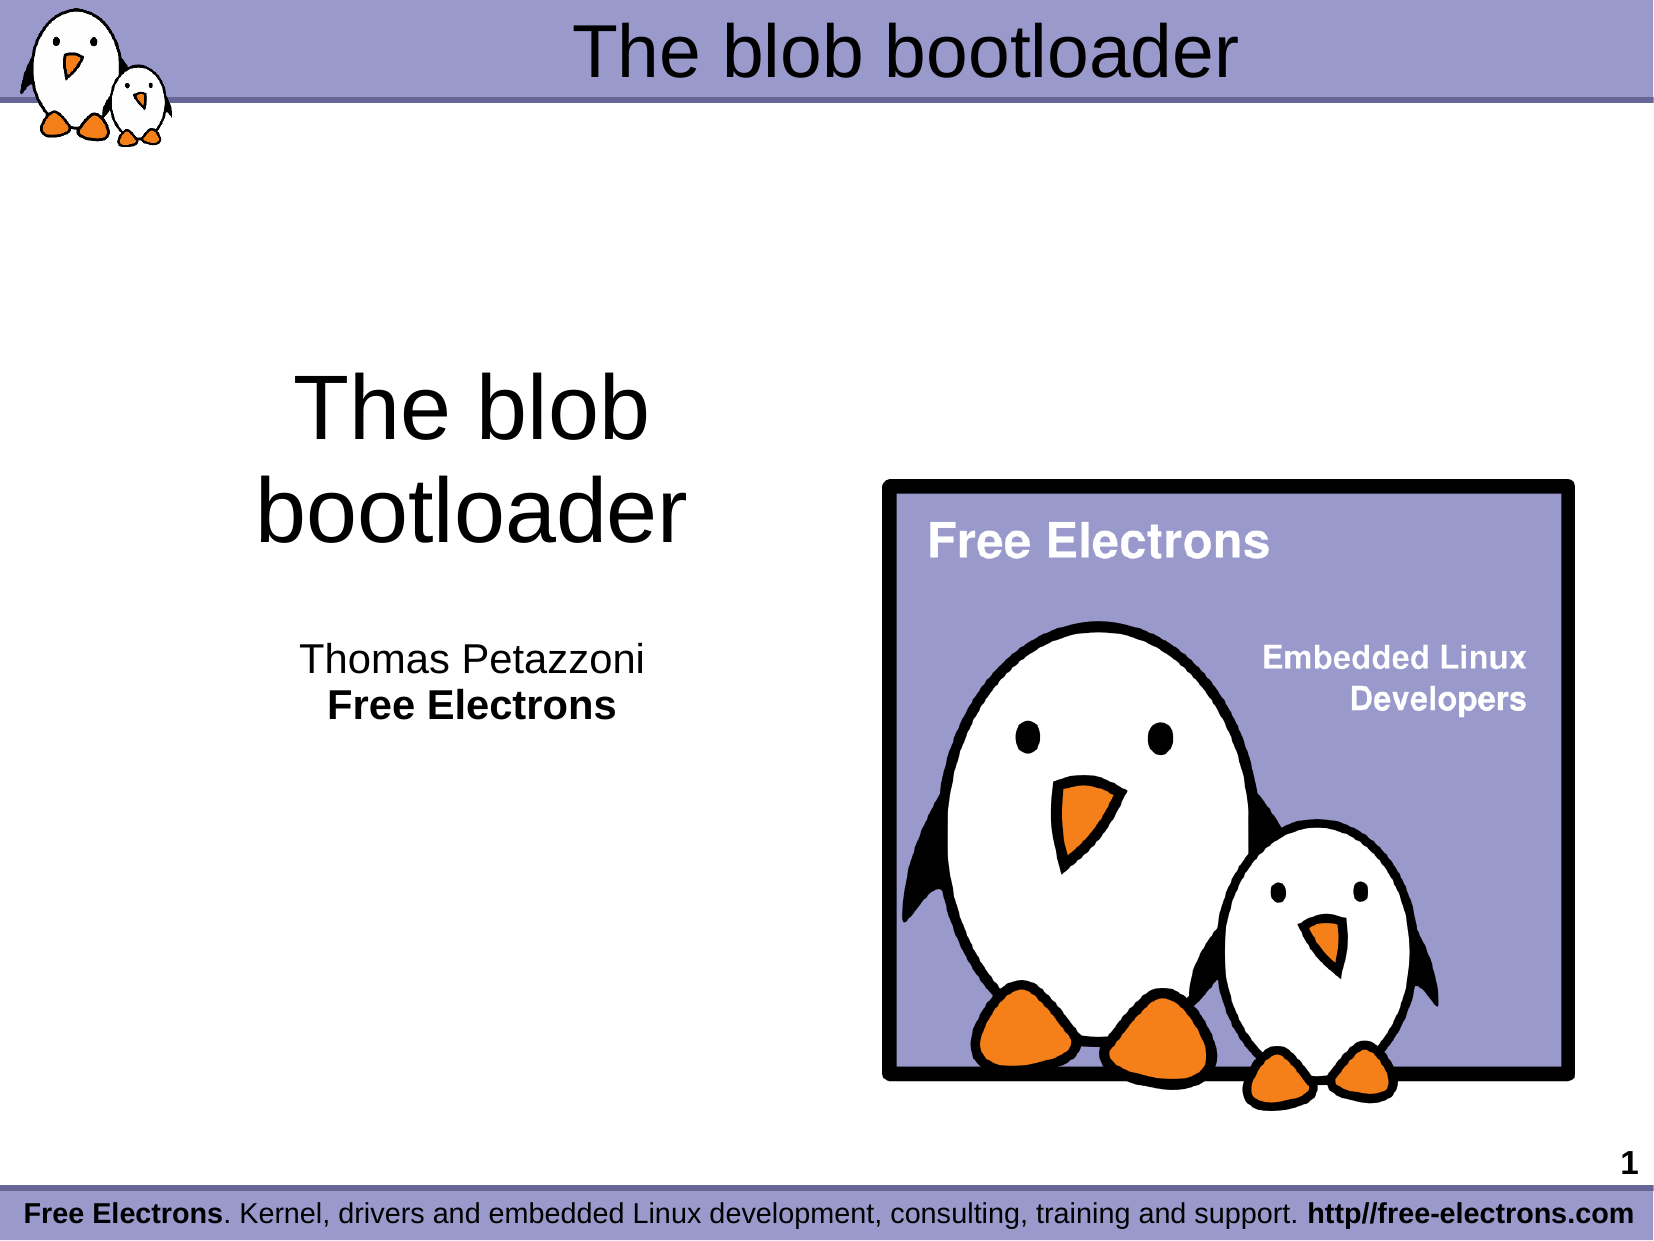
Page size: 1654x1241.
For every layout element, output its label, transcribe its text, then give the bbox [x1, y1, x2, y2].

picture [882, 479, 1575, 1111]
subtitle The blob bootloader Thomas Petazzoni Free Electrons [87, 184, 840, 901]
title The blob bootloader [161, 4, 1651, 98]
picture [20, 8, 172, 147]
